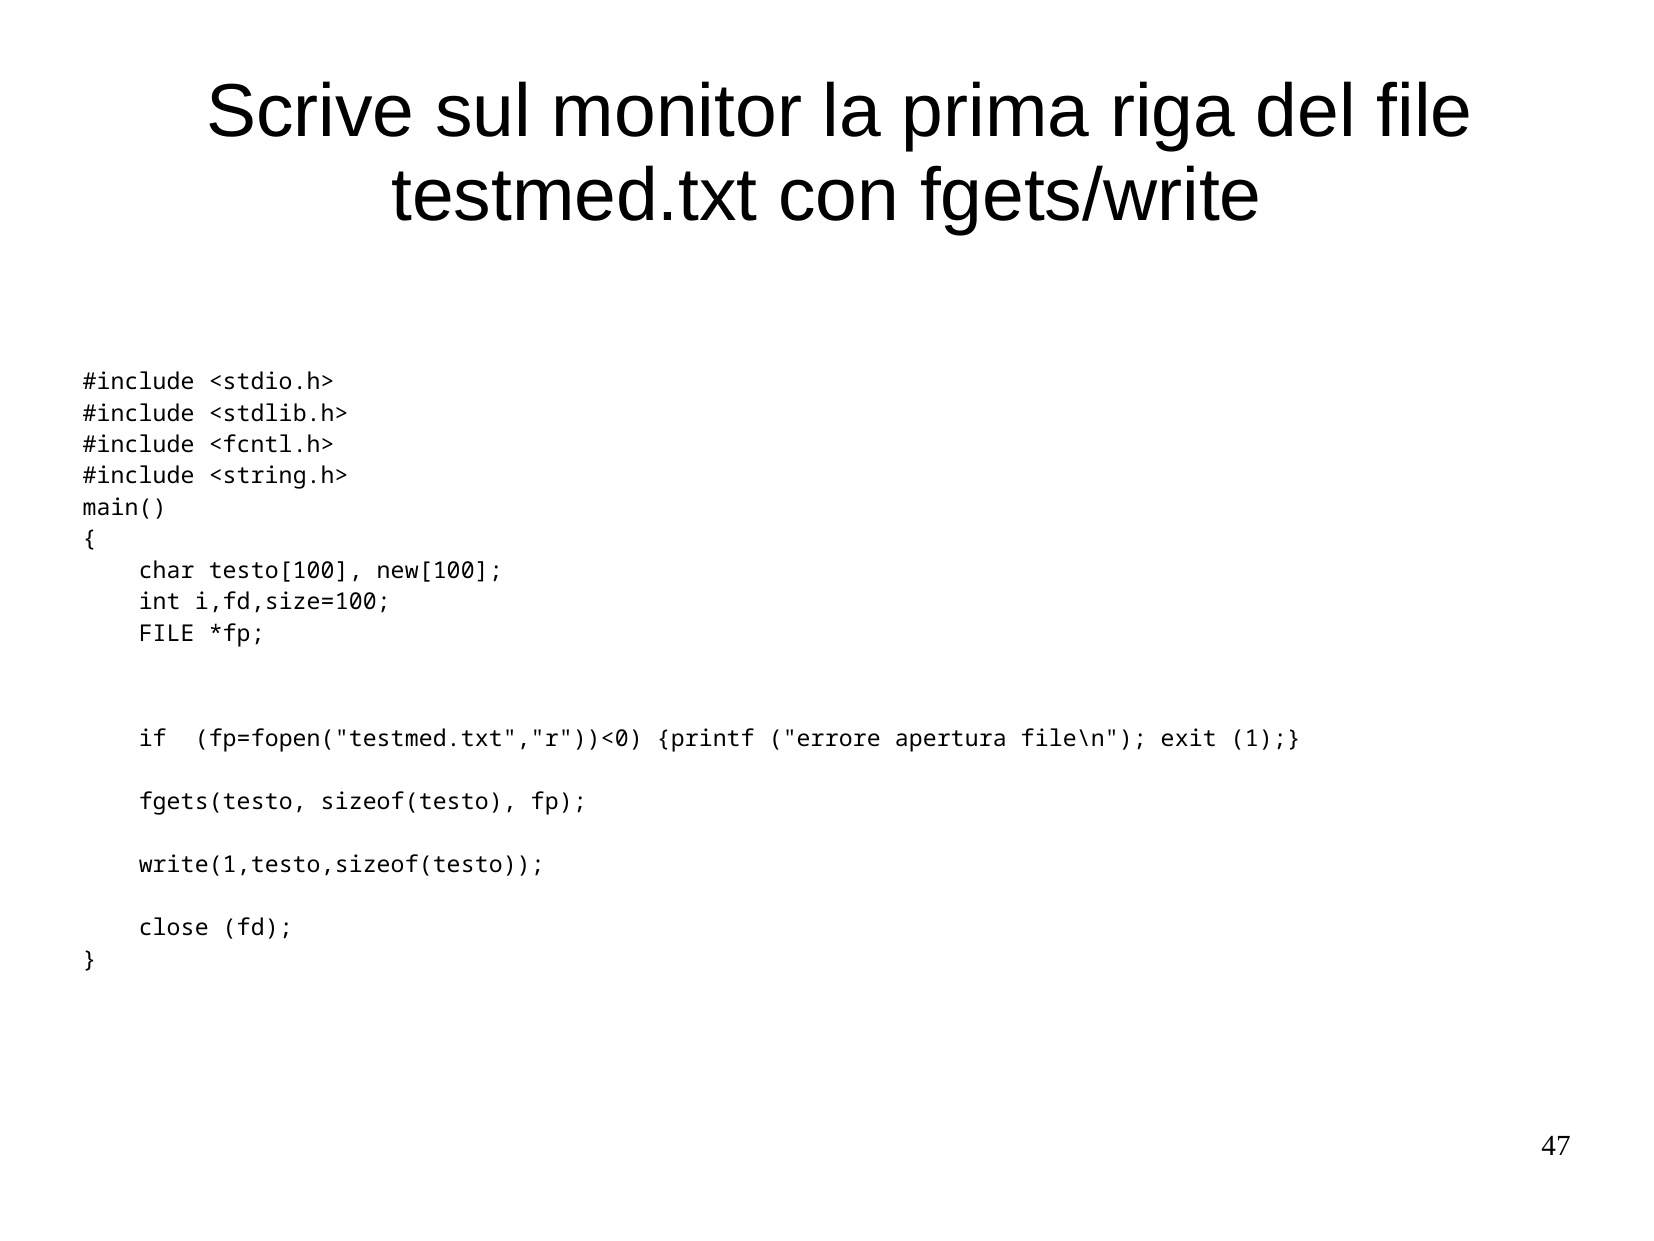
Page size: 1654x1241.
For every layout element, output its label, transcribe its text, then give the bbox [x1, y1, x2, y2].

title Scrive sul monitor la prima riga del file testmed.txt con fgets/write [82, 49, 1571, 257]
list #include <stdio.h> #include <stdlib.h> #include <fcntl.h> #include <string.h> main() { char testo[100], new[100]; int i,fd,size=100; FILE *fp; if (fp=fopen("testmed.txt","r"))<0) {printf ("errore apertura file\n"); exit (1);} fgets(testo, sizeof(testo), fp); write(1,testo,sizeof(testo)); close (fd); } [82, 290, 1538, 1010]
